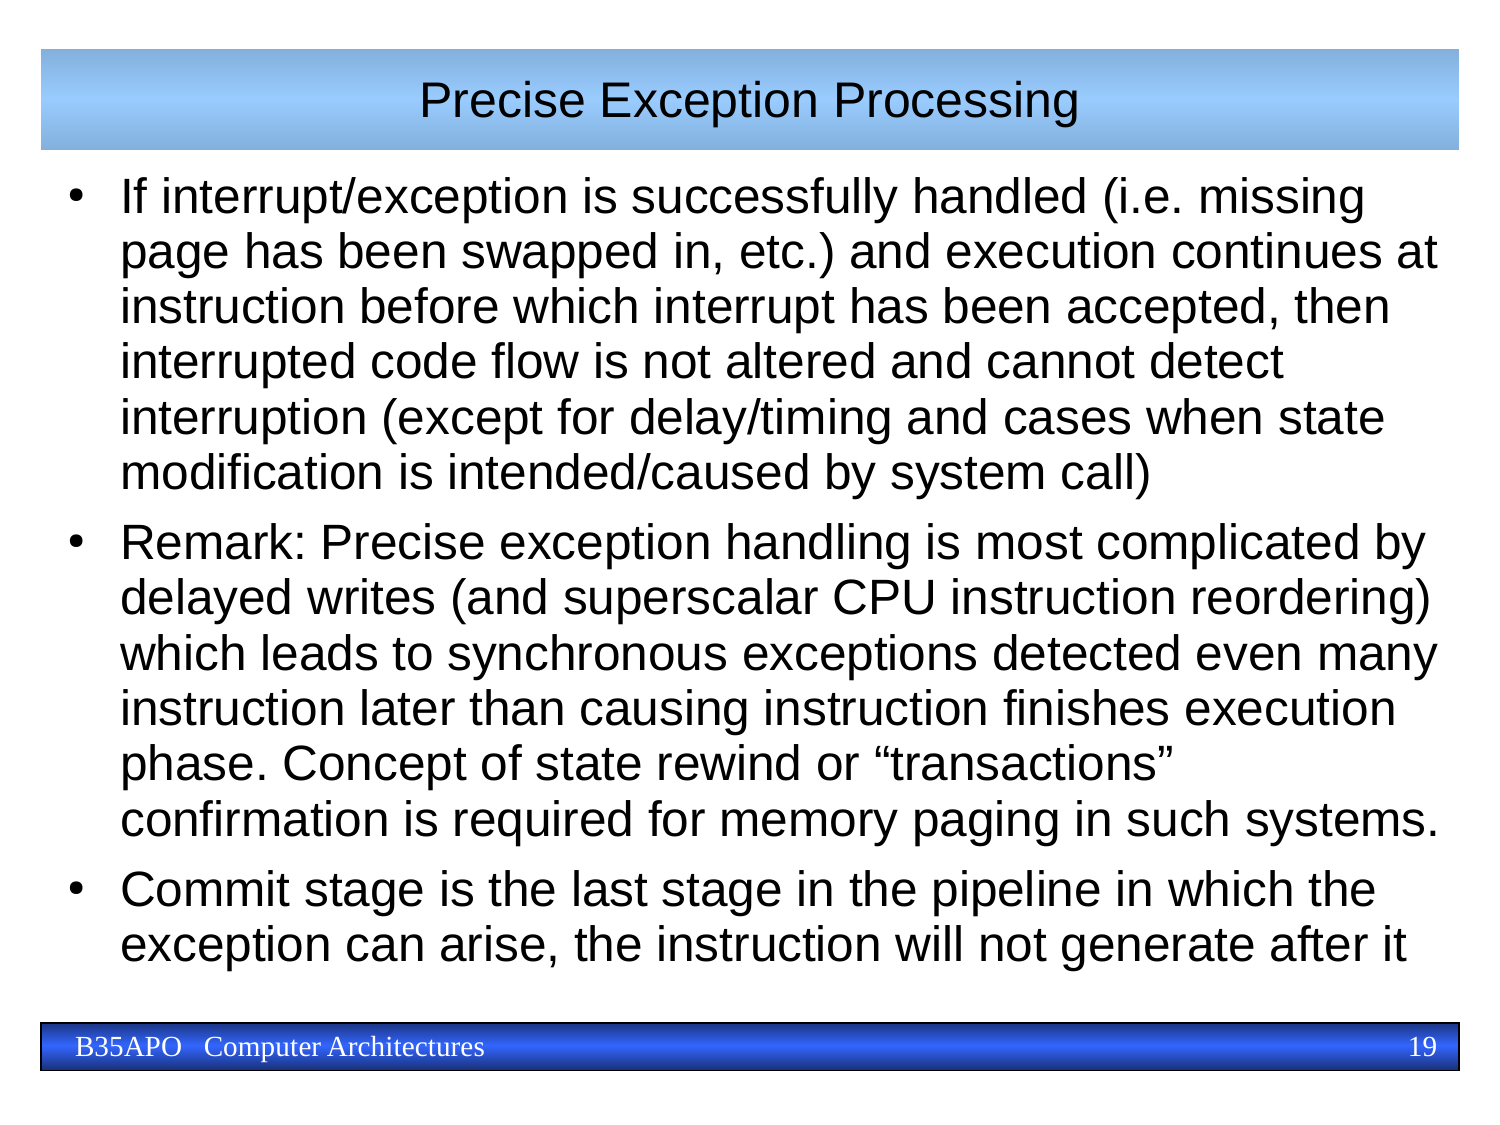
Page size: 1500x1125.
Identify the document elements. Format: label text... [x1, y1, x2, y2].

title Precise Exception Processing [41, 49, 1459, 150]
list If interrupt/exception is successfully handled (i.e. missing page has been swapped in, etc.) and execution continues at instruction before which interrupt has been accepted, then interrupted code flow is not altered and cannot detect interruption (except for delay/timing and cases when state modification is intended/caused by system call) Remark: Precise exception handling is most complicated by delayed writes (and superscalar CPU instruction reordering) which leads to synchronous exceptions detected even many instruction later than causing instruction finishes execution phase. Concept of state rewind or “transactions” confirmation is required for memory paging in such systems. Commit stage is the last stage in the pipeline in which the exception can arise, the instruction will not generate after it [49, 168, 1450, 1031]
